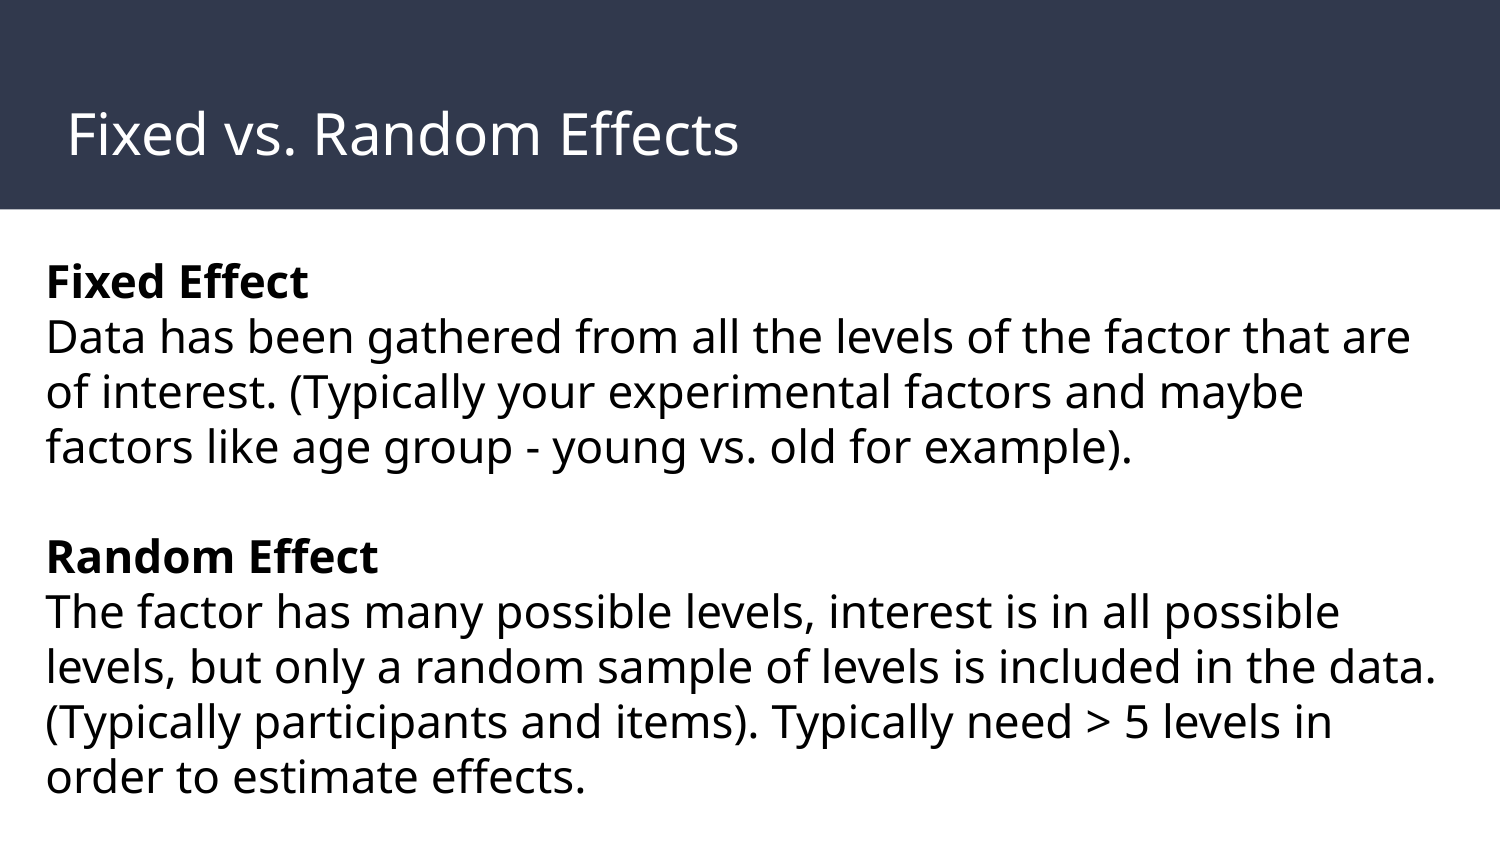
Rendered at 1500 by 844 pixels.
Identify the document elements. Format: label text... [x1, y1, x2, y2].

title Fixed vs. Random Effects [51, 82, 1449, 185]
text_box Fixed Effect Data has been gathered from all the levels of the factor that are of interest. (Typically your experimental factors and maybe factors like age group - young vs. old for example). Random Effect The factor has many possible levels, interest is in all possible levels, but only a random sample of levels is included in the data. (Typically participants and items). Typically need > 5 levels in order to estimate effects. [30, 237, 1471, 826]
